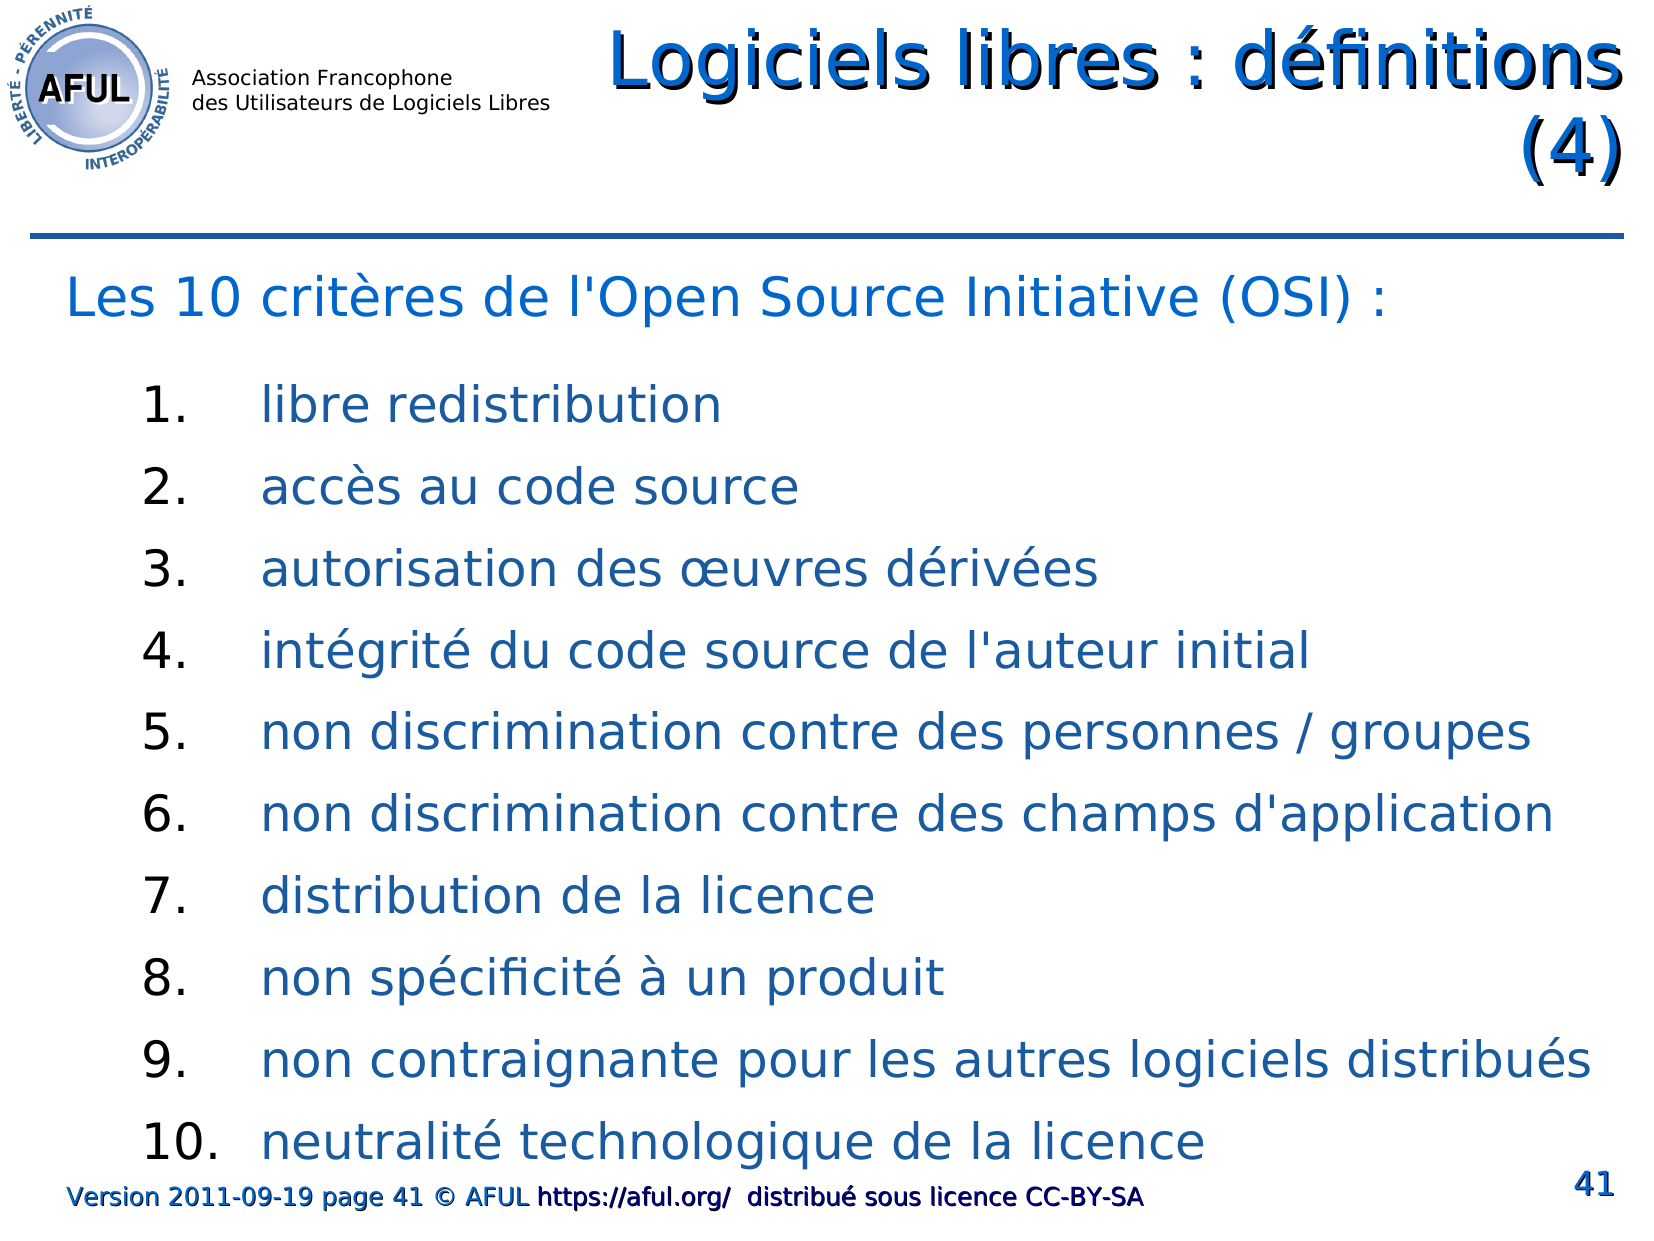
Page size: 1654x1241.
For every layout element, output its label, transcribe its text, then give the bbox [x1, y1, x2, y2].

title Logiciels libres : définitions (4) [501, 0, 1625, 207]
picture [0, 0, 178, 178]
list Les 10 critères de l'Open Source Initiative (OSI) : libre redistribution accès au code source autorisation des œuvres dérivées intégrité du code source de l'auteur initial non discrimination contre des personnes / groupes non discrimination contre des champs d'application distribution de la licence non spécificité à un produit non contraignante pour les autres logiciels distribués neutralité technologique de la licence [47, 265, 1595, 1196]
